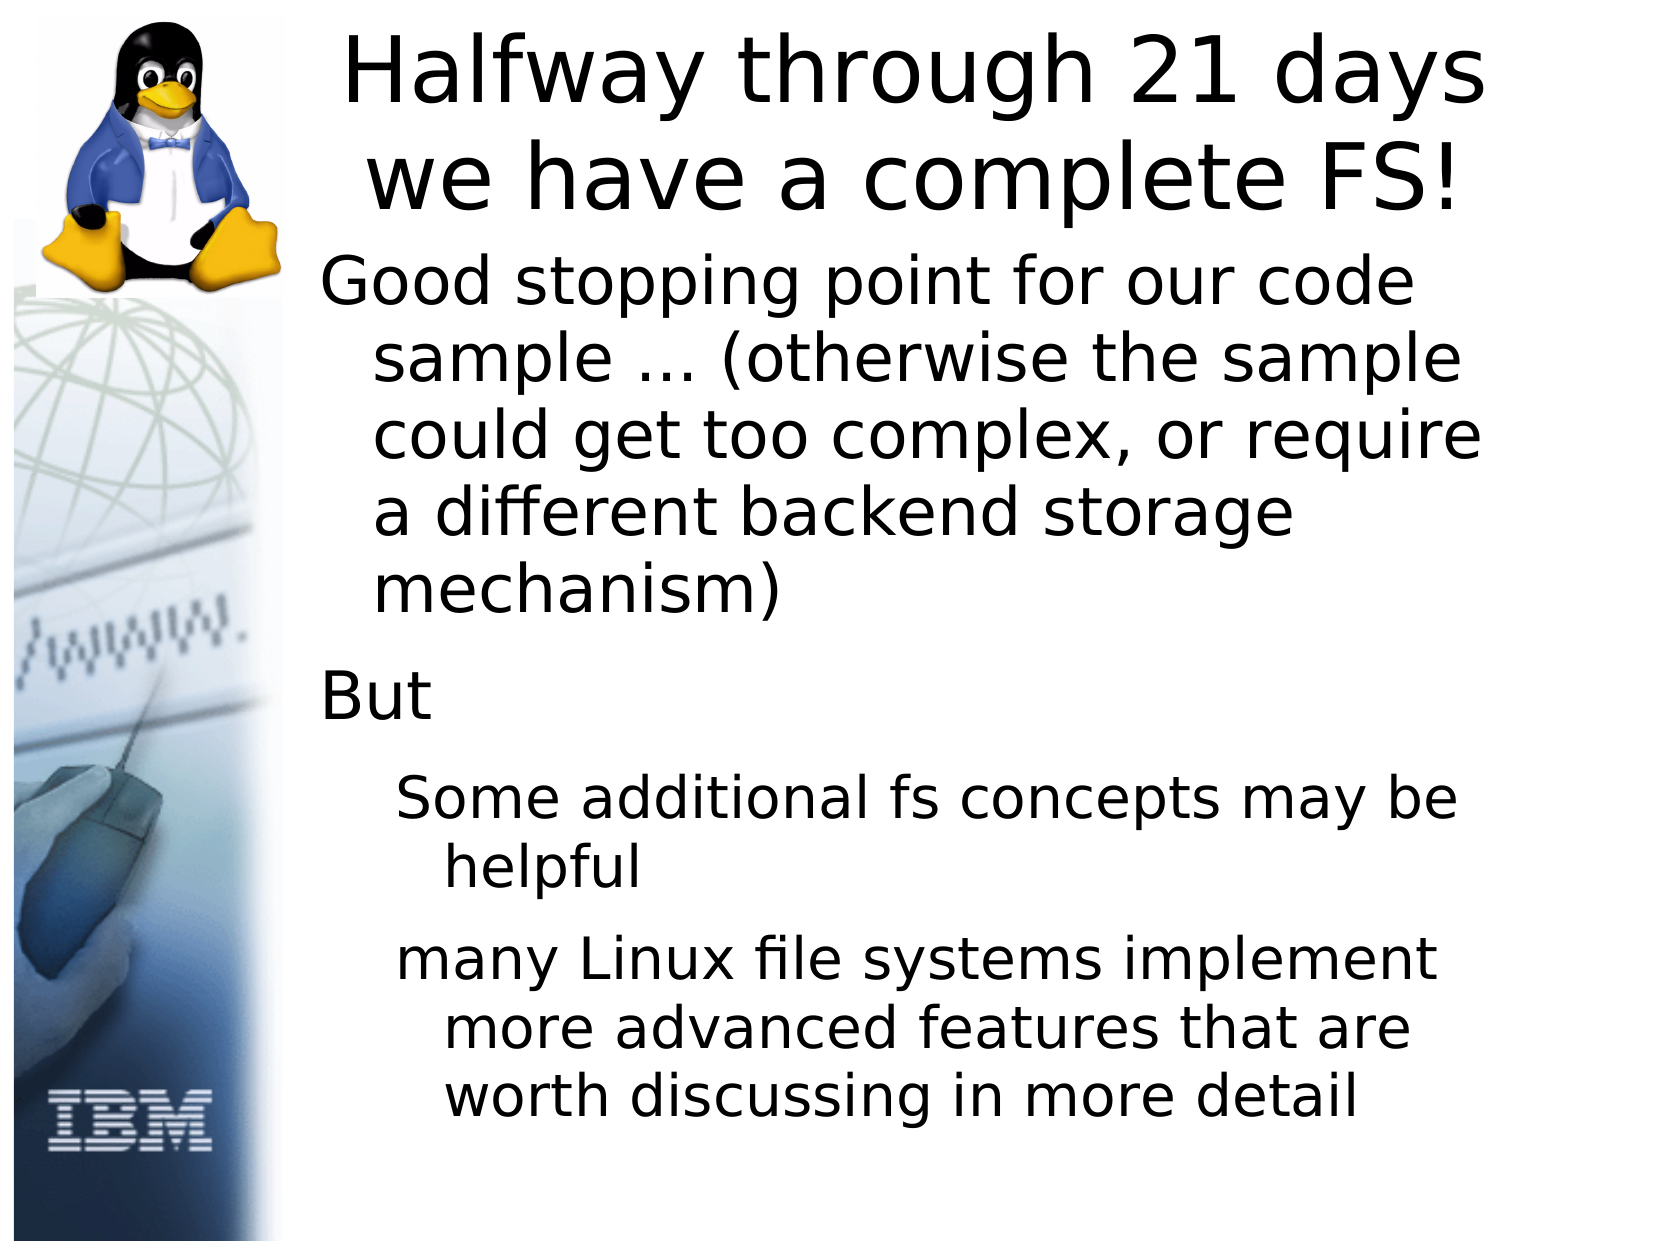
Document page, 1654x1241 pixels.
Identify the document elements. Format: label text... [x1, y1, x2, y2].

title Halfway through 21 days we have a complete FS! [301, 21, 1528, 227]
list Good stopping point for our code sample ... (otherwise the sample could get too complex, or require a different backend storage mechanism) But Some additional fs concepts may be helpful many Linux file systems implement more advanced features that are worth discussing in more detail [301, 243, 1520, 1182]
